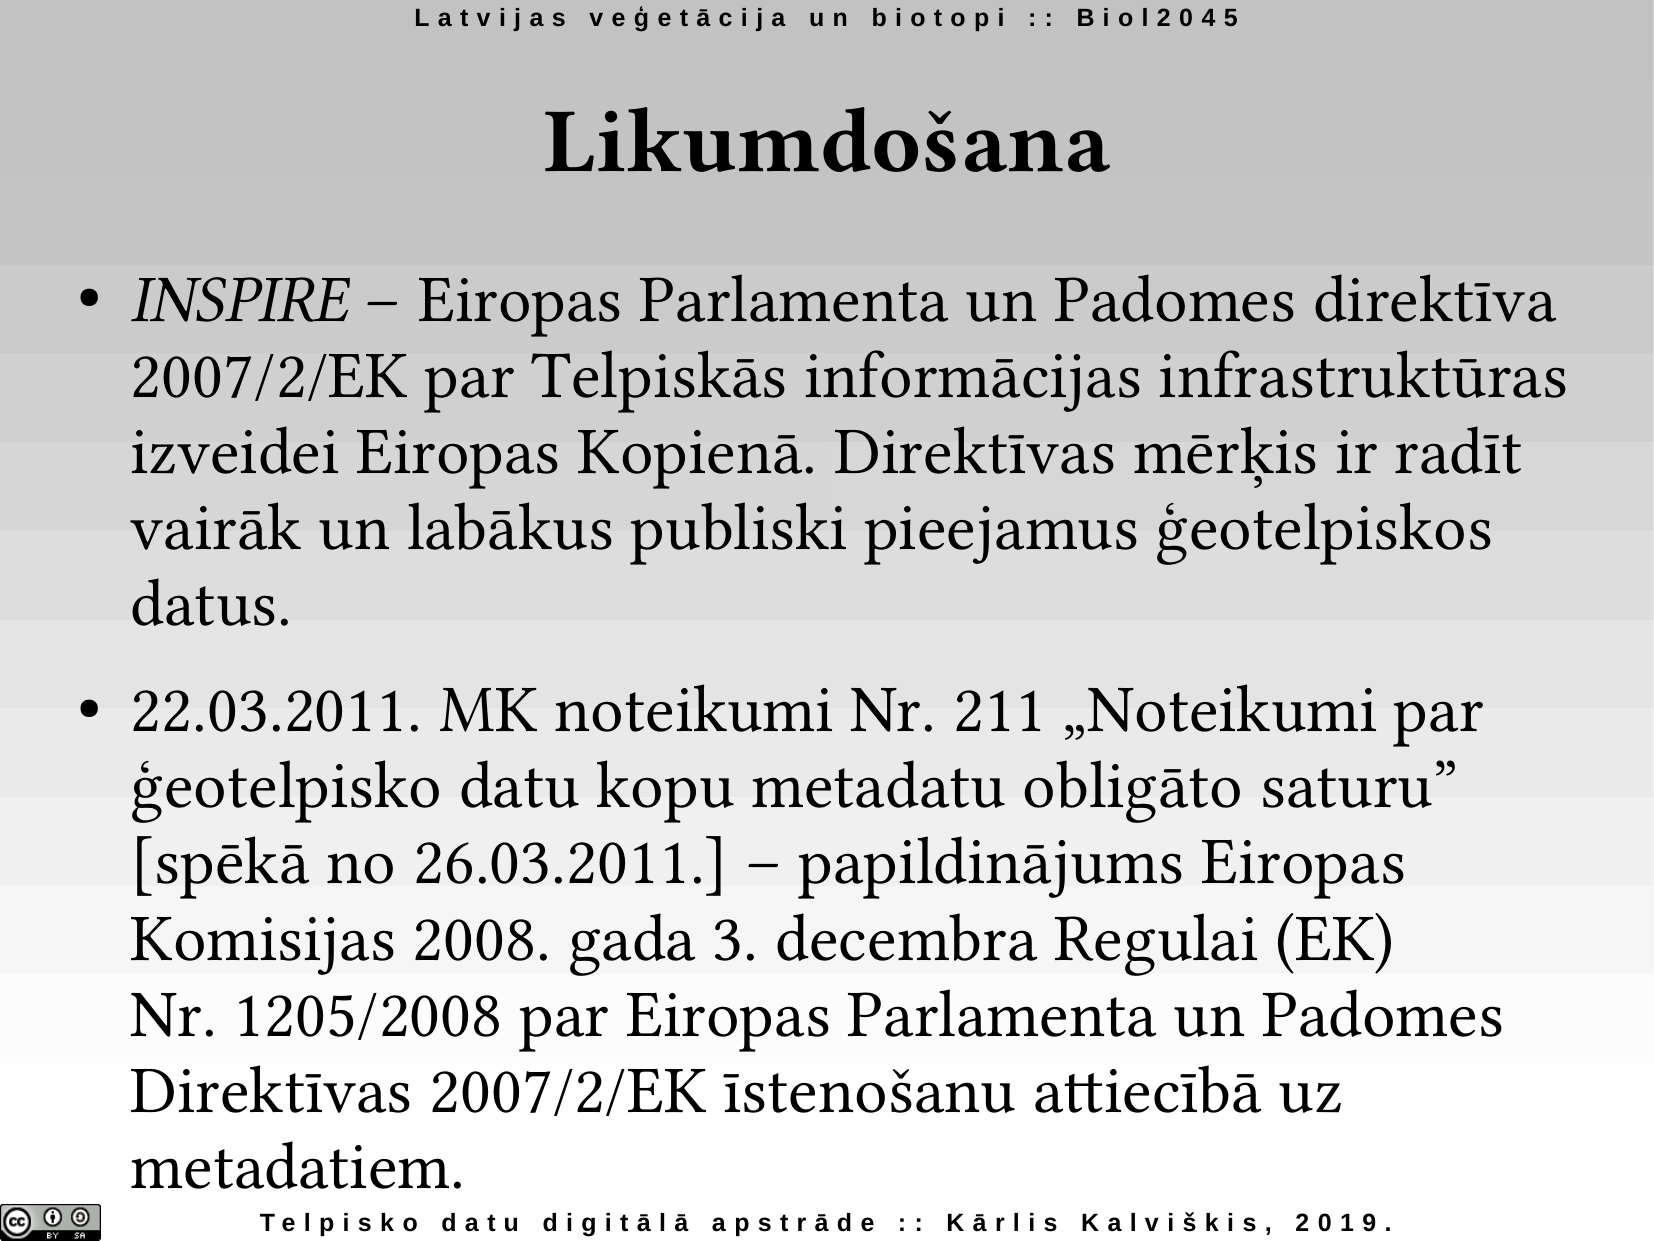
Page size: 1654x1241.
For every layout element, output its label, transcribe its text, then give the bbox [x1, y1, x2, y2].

list INSPIRE – Eiropas Parlamenta un Padomes direktīva 2007/2/EK par Telpiskās informācijas infrastruktūras izveidei Eiropas Kopienā. Direktīvas mērķis ir radīt vairāk un labākus publiski pieejamus ģeotelpiskos datus. 22.03.2011. MK noteikumi Nr. 211 „Noteikumi par ģeotelpisko datu kopu metadatu obligāto saturu” [spēkā no 26.03.2011.] – papildinājums Eiropas Komisijas 2008. gada 3. decembra Regulai (EK) Nr. 1205/2008 par Eiropas Parlamenta un Padomes Direktīvas 2007/2/EK īstenošanu attiecībā uz metadatiem. [59, 261, 1596, 1200]
title Likumdošana [59, 37, 1596, 246]
picture [0, 0, 1654, 1241]
